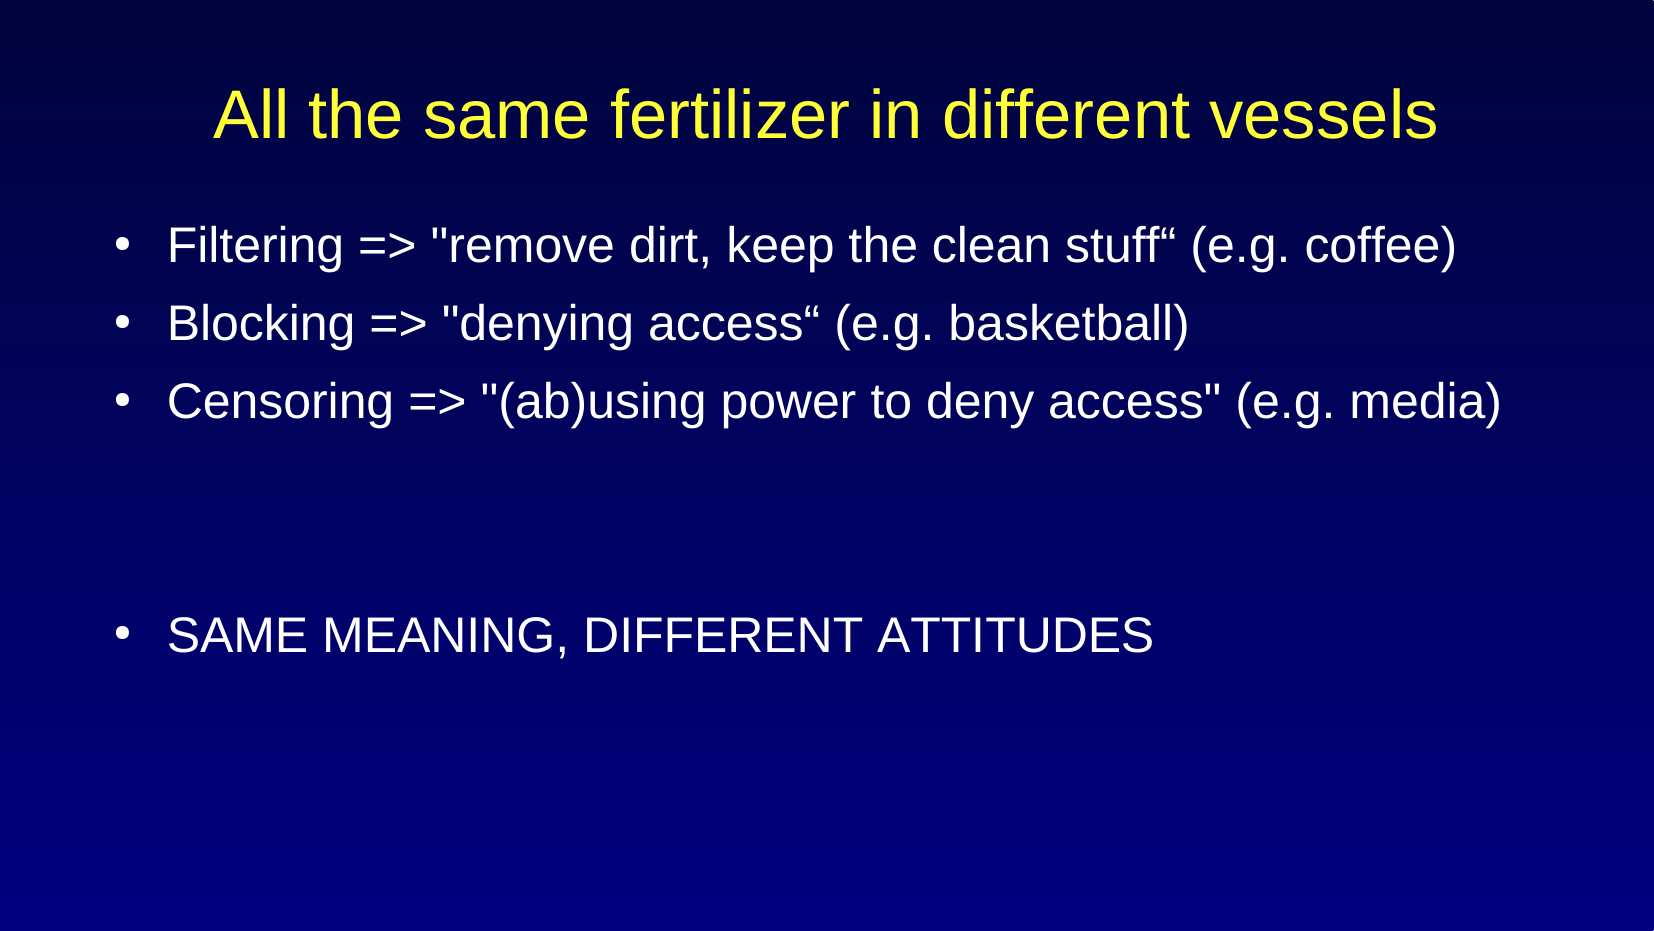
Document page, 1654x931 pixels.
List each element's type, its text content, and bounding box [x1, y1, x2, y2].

title All the same fertilizer in different vessels [82, 37, 1571, 193]
list Filtering => "remove dirt, keep the clean stuff“ (e.g. coffee) Blocking => "denying access“ (e.g. basketball) Censoring => "(ab)using power to deny access" (e.g. media) SAME MEANING, DIFFERENT ATTITUDES [82, 217, 1571, 758]
